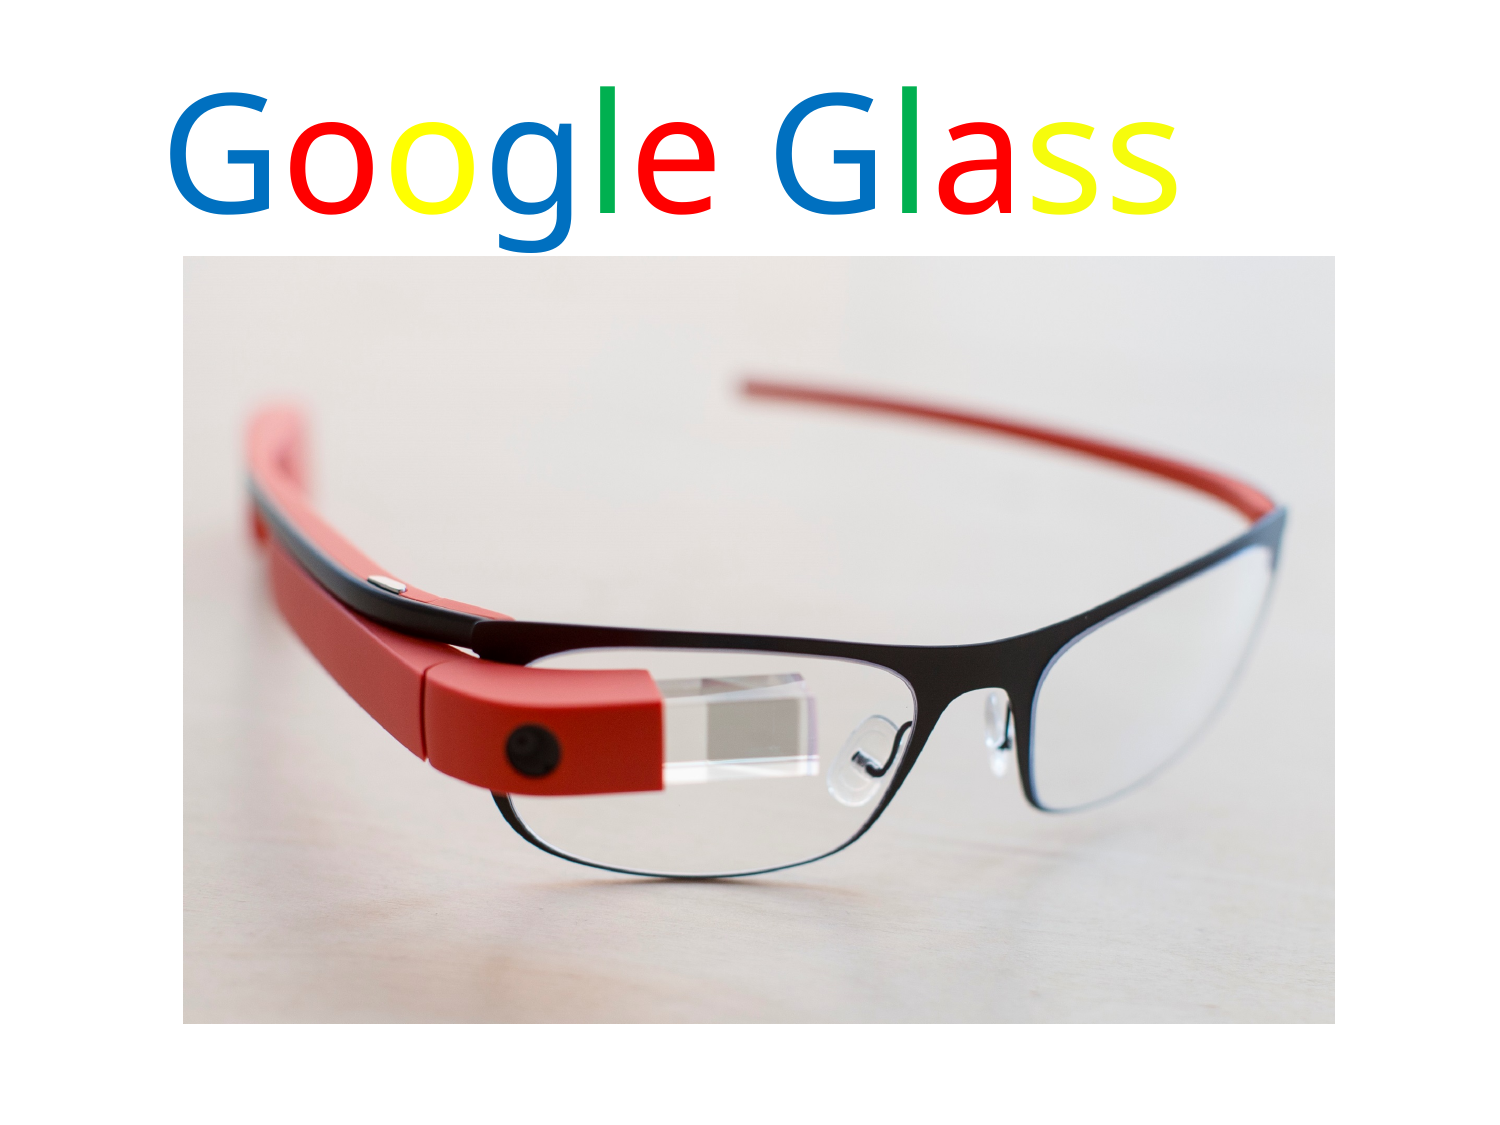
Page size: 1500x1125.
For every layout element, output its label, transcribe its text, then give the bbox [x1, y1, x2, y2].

text_box Google Glass [145, 39, 1199, 254]
picture [183, 256, 1335, 1024]
